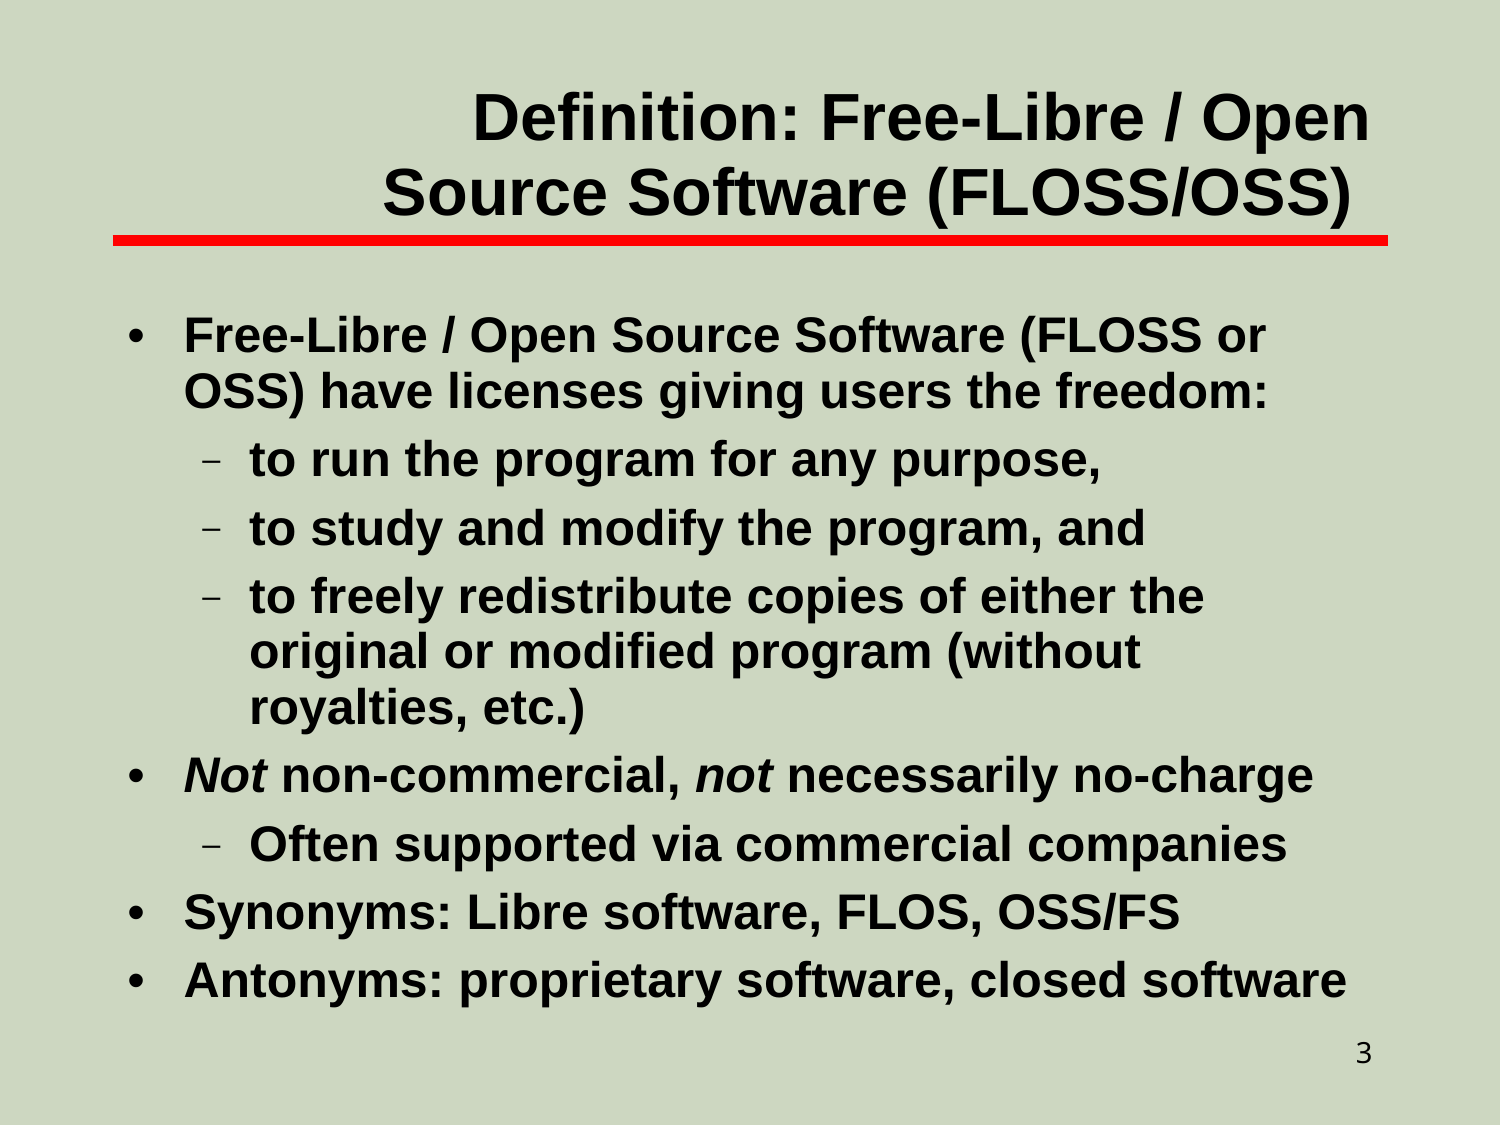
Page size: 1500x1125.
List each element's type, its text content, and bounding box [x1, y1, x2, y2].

list Free-Libre / Open Source Software (FLOSS or OSS) have licenses giving users the freedom: to run the program for any purpose, to study and modify the program, and to freely redistribute copies of either the original or modified program (without royalties, etc.) Not non-commercial, not necessarily no-charge Often supported via commercial companies Synonyms: Libre software, FLOS, OSS/FS Antonyms: proprietary software, closed software [112, 299, 1388, 1030]
title Definition: Free-Libre / Open Source Software (FLOSS/OSS) [216, 72, 1388, 238]
